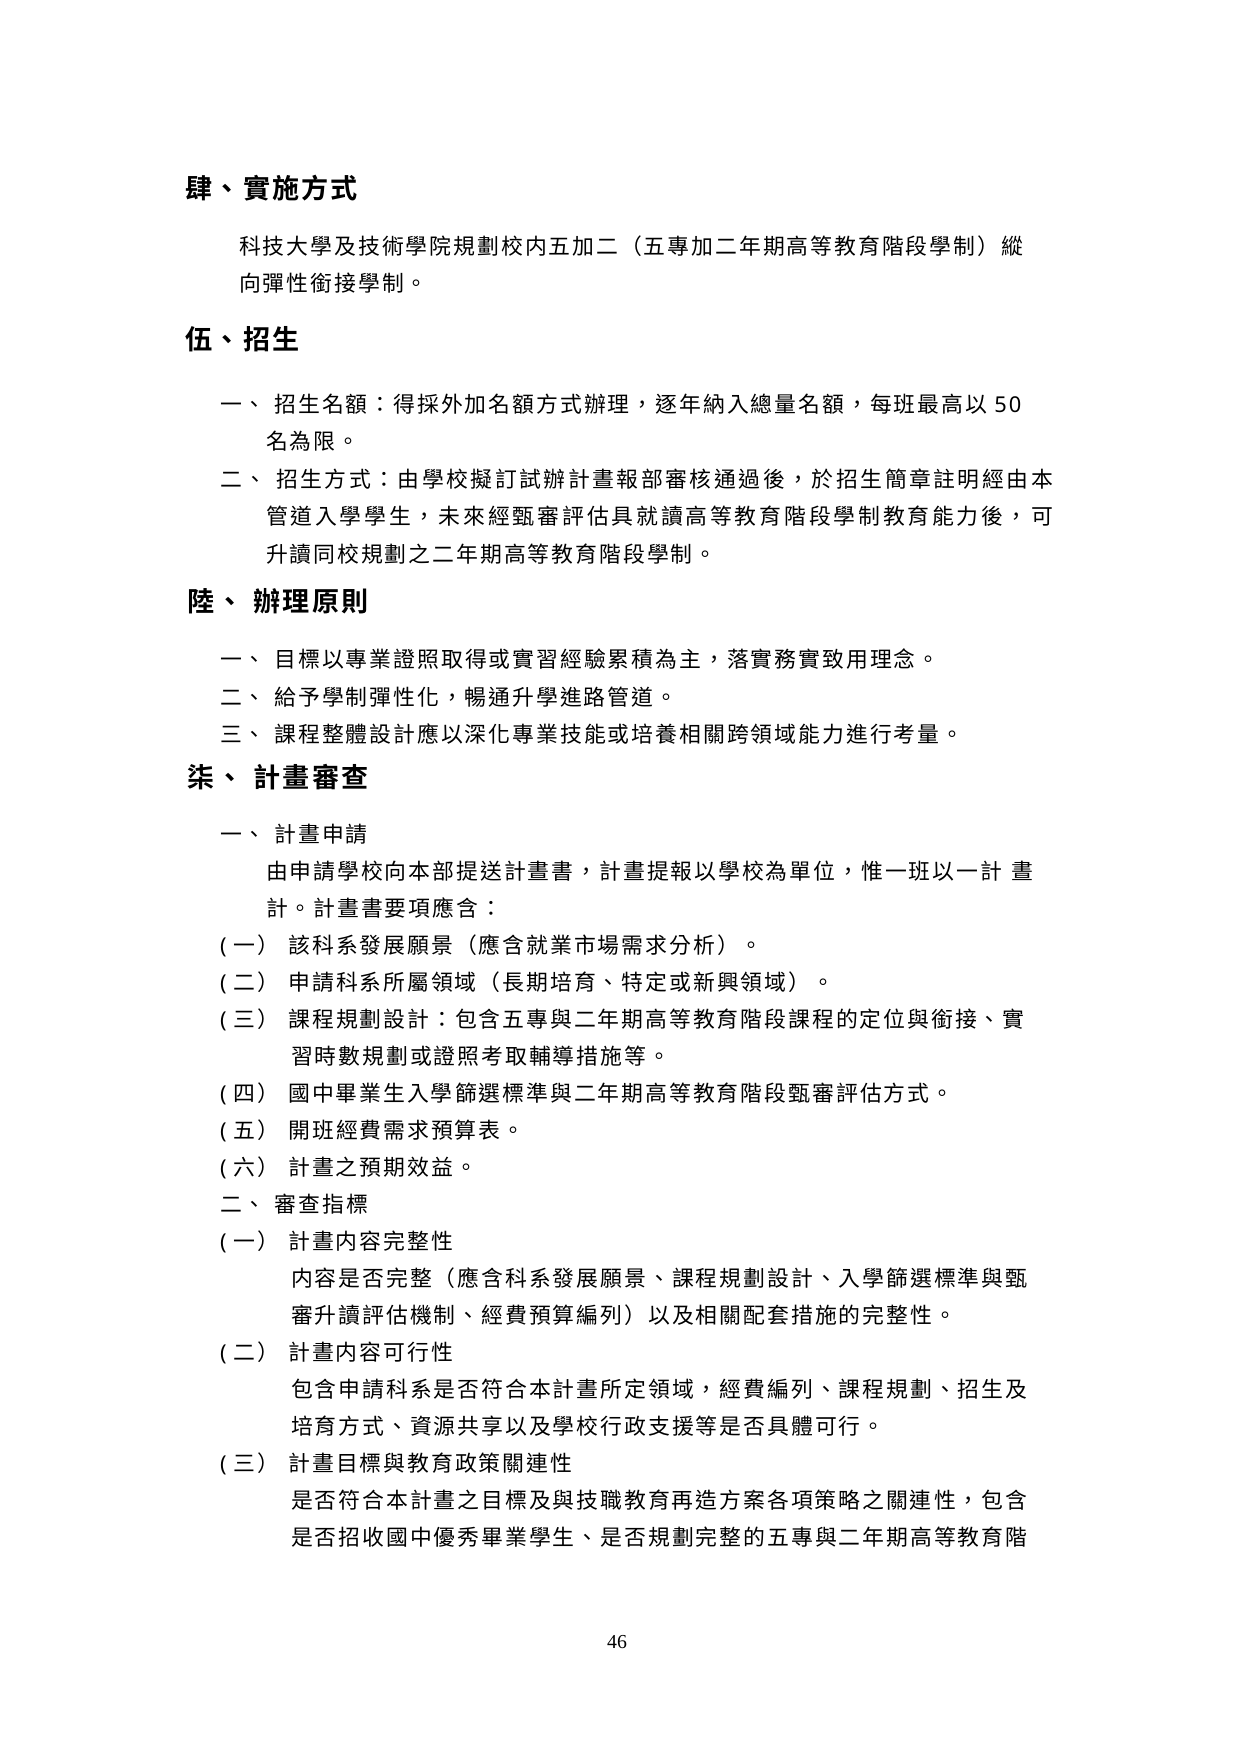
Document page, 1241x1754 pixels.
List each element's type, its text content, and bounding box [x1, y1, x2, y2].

text_box 一、 招生名額：得採外加名額方式辦理，逐年納入總量名額，每班最高以50 名為限。 二、 招生方式：由學校擬訂試辦計晝報部審核通過後，於招生簡章註明經由本 管道入學學生，未來經甄審評估具就讀高等教育階段學制教育能力後，可 升讀同校規劃之二年期高等教育階段學制。 [211, 379, 1055, 558]
text_box 肆、實施方式 科技大學及技術學院規劃校内五加二（五專加二年期高等教育階段學制）縱 向彈性銜接學制。 [185, 171, 1055, 296]
text_box 陸、 辦理原則 一、 目標以專業證照取得或實習經驗累積為主，落實務實致用理念。 二、 給予學制彈性化，暢通升學進路管道。 三、 課程整體設計應以深化專業技能或培養相關跨領域能力進行考量。 柒、 計畫審查 一、 計晝申請 由申請學校向本部提送計晝書，計晝提報以學校為單位，惟一班以一計 晝計。計晝書要項應含： (一） 該科系發展願景（應含就業市場需求分析）。 (二） 申請科系所屬領域（長期培育、特定或新興領域）。 (三） 課程規劃設計：包含五專與二年期高等教育階段課程的定位與銜接、實 習時數規劃或證照考取輔導措施等。 (四） 國中畢業生入學篩選標準與二年期高等教育階段甄審評估方式。 (五） 開班經費需求預算表。 (六） 計晝之預期效益。 二、 審查指標 (一） 計晝内容完整性 内容是否完整（應含科系發展願景、課程規劃設計、入學篩選標準與甄 審升讀評估機制、經費預算編列）以及相關配套措施的完整性。 (二） 計晝内容可行性 包含申請科系是否符合本計晝所定領域，經費編列、課程規劃、招生及 培育方式、資源共享以及學校行政支援等是否具體可行。 (三） 計晝目標與教育政策關連性 是否符合本計晝之目標及與技職教育再造方案各項策略之關連性，包含 是否招收國中優秀畢業學生、是否規劃完整的五專與二年期高等教育階 [187, 584, 1054, 1571]
text_box 伍、招生 [185, 323, 305, 353]
text_box 46 [607, 1629, 633, 1649]
